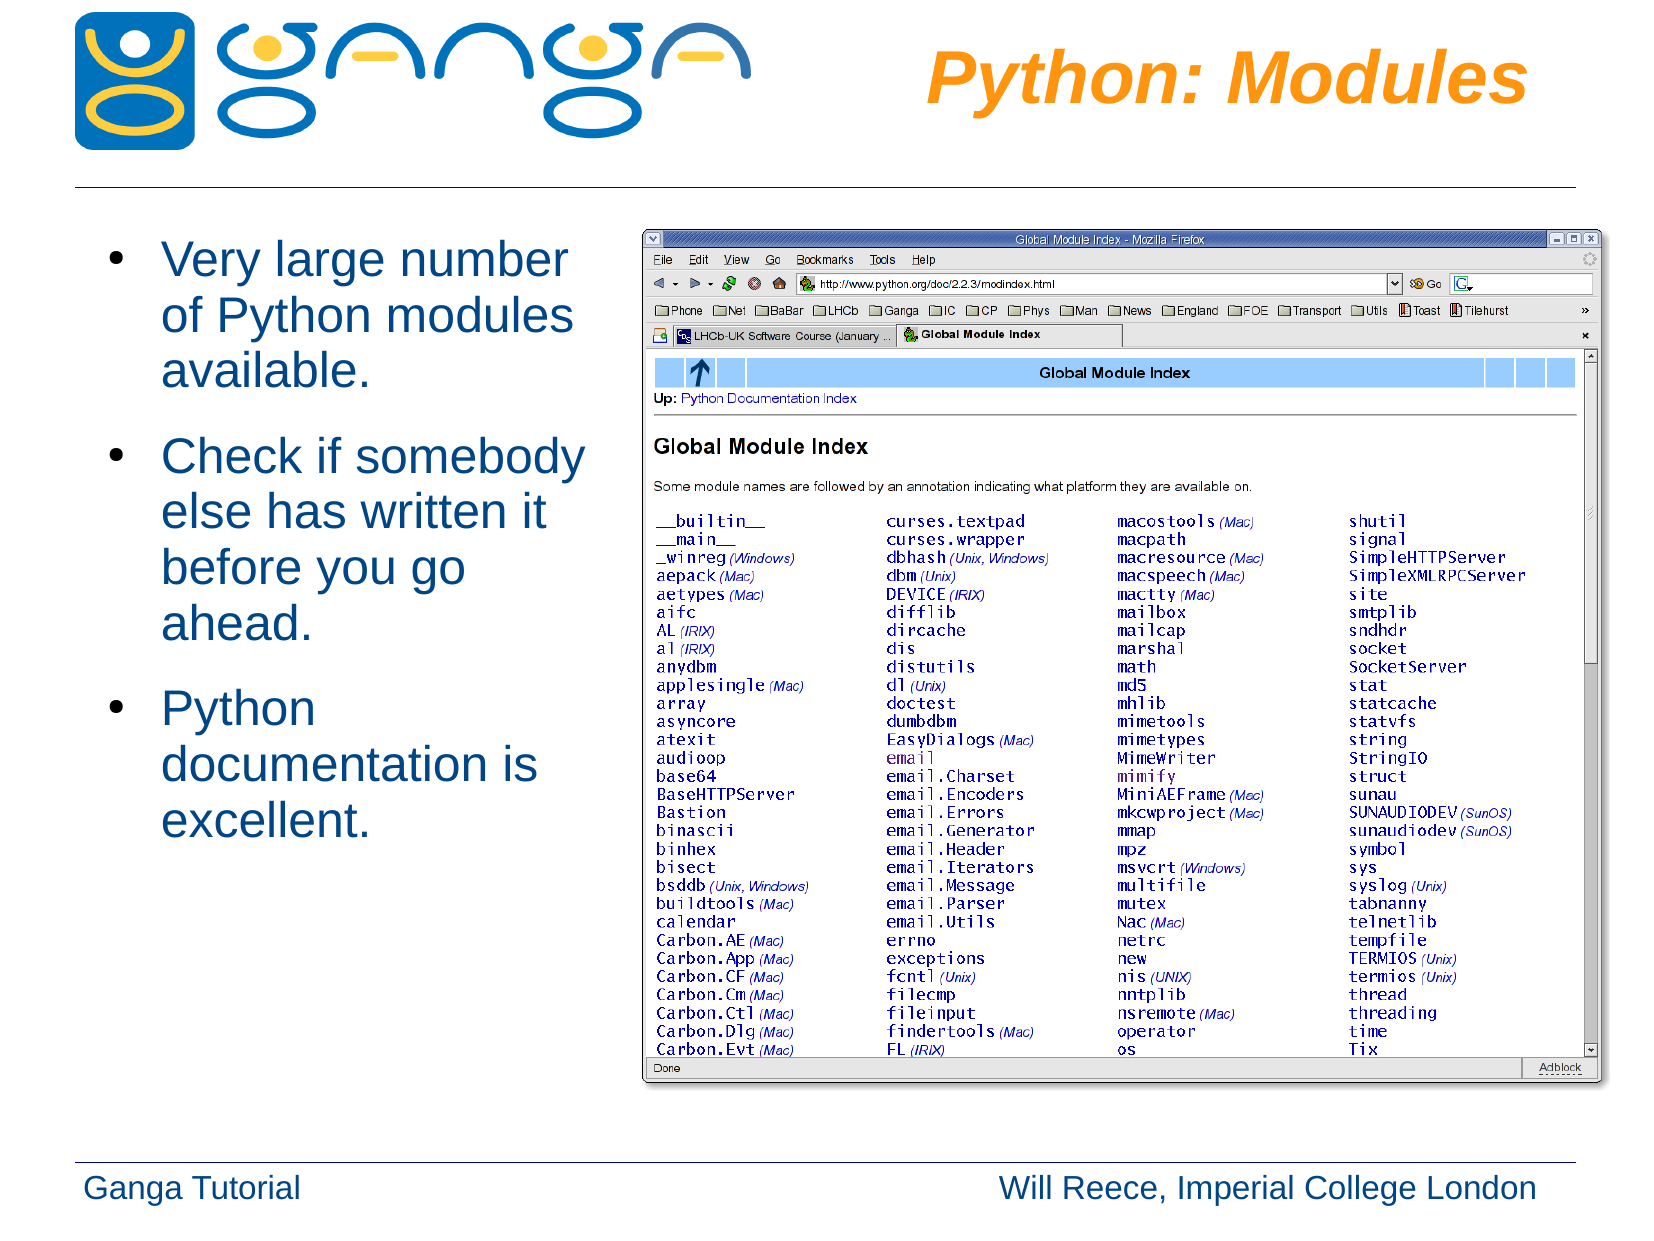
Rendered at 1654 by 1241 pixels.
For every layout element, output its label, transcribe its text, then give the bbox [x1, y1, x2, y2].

text_box Will Reece, Imperial College London [984, 1163, 1553, 1215]
picture [637, 224, 1610, 1091]
title Python: Modules [823, 35, 1635, 120]
picture [75, 12, 751, 151]
list Very large number of Python modules available. Check if somebody else has written it before you go ahead. Python documentation is excellent. [89, 231, 601, 1163]
text_box Ganga Tutorial [68, 1162, 317, 1215]
